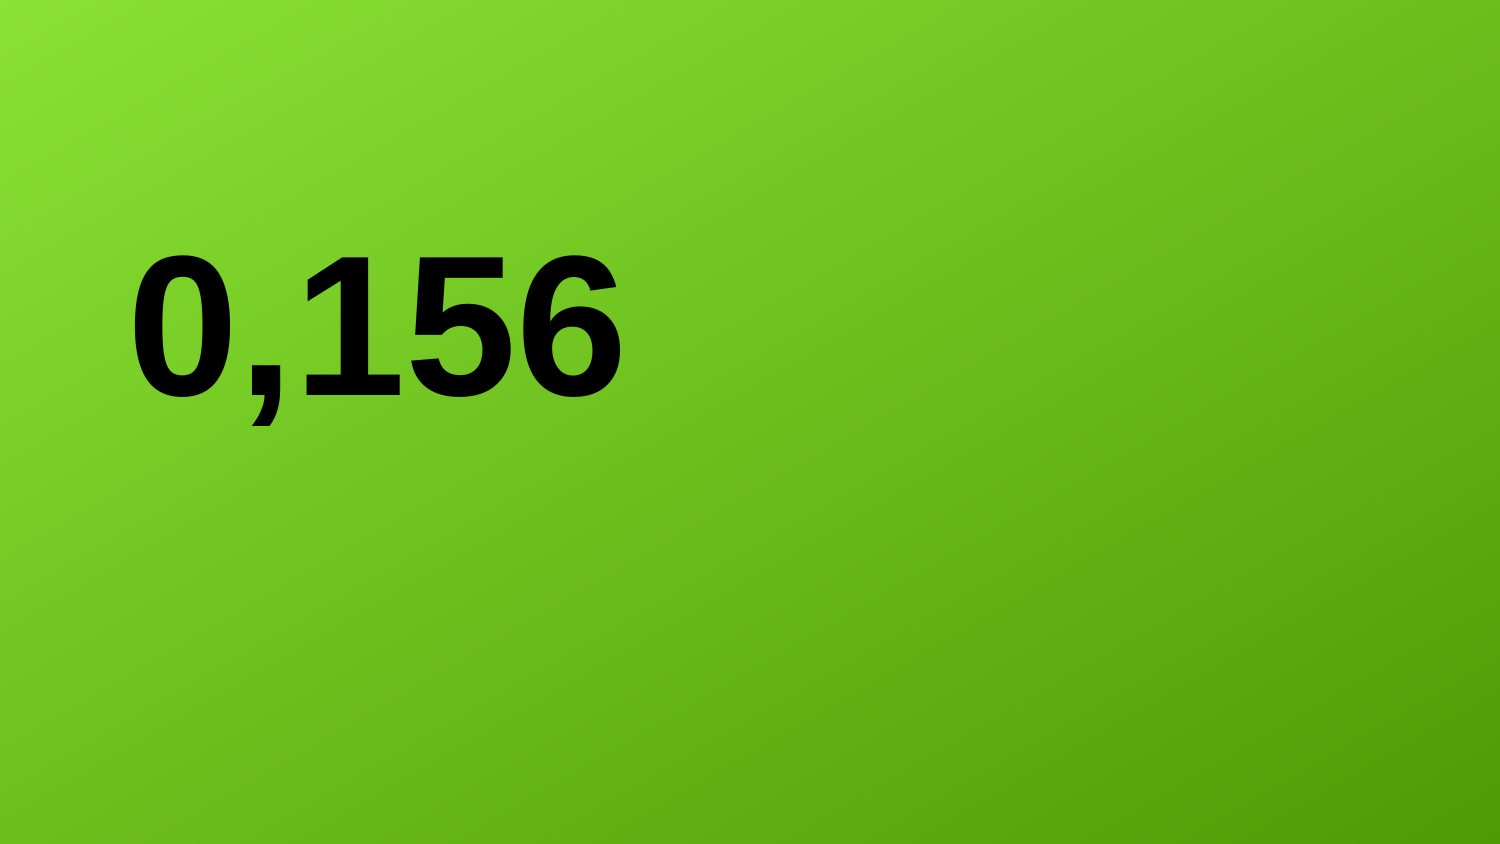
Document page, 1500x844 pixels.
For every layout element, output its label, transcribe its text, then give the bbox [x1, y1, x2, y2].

title 0,156 [112, 259, 1388, 451]
